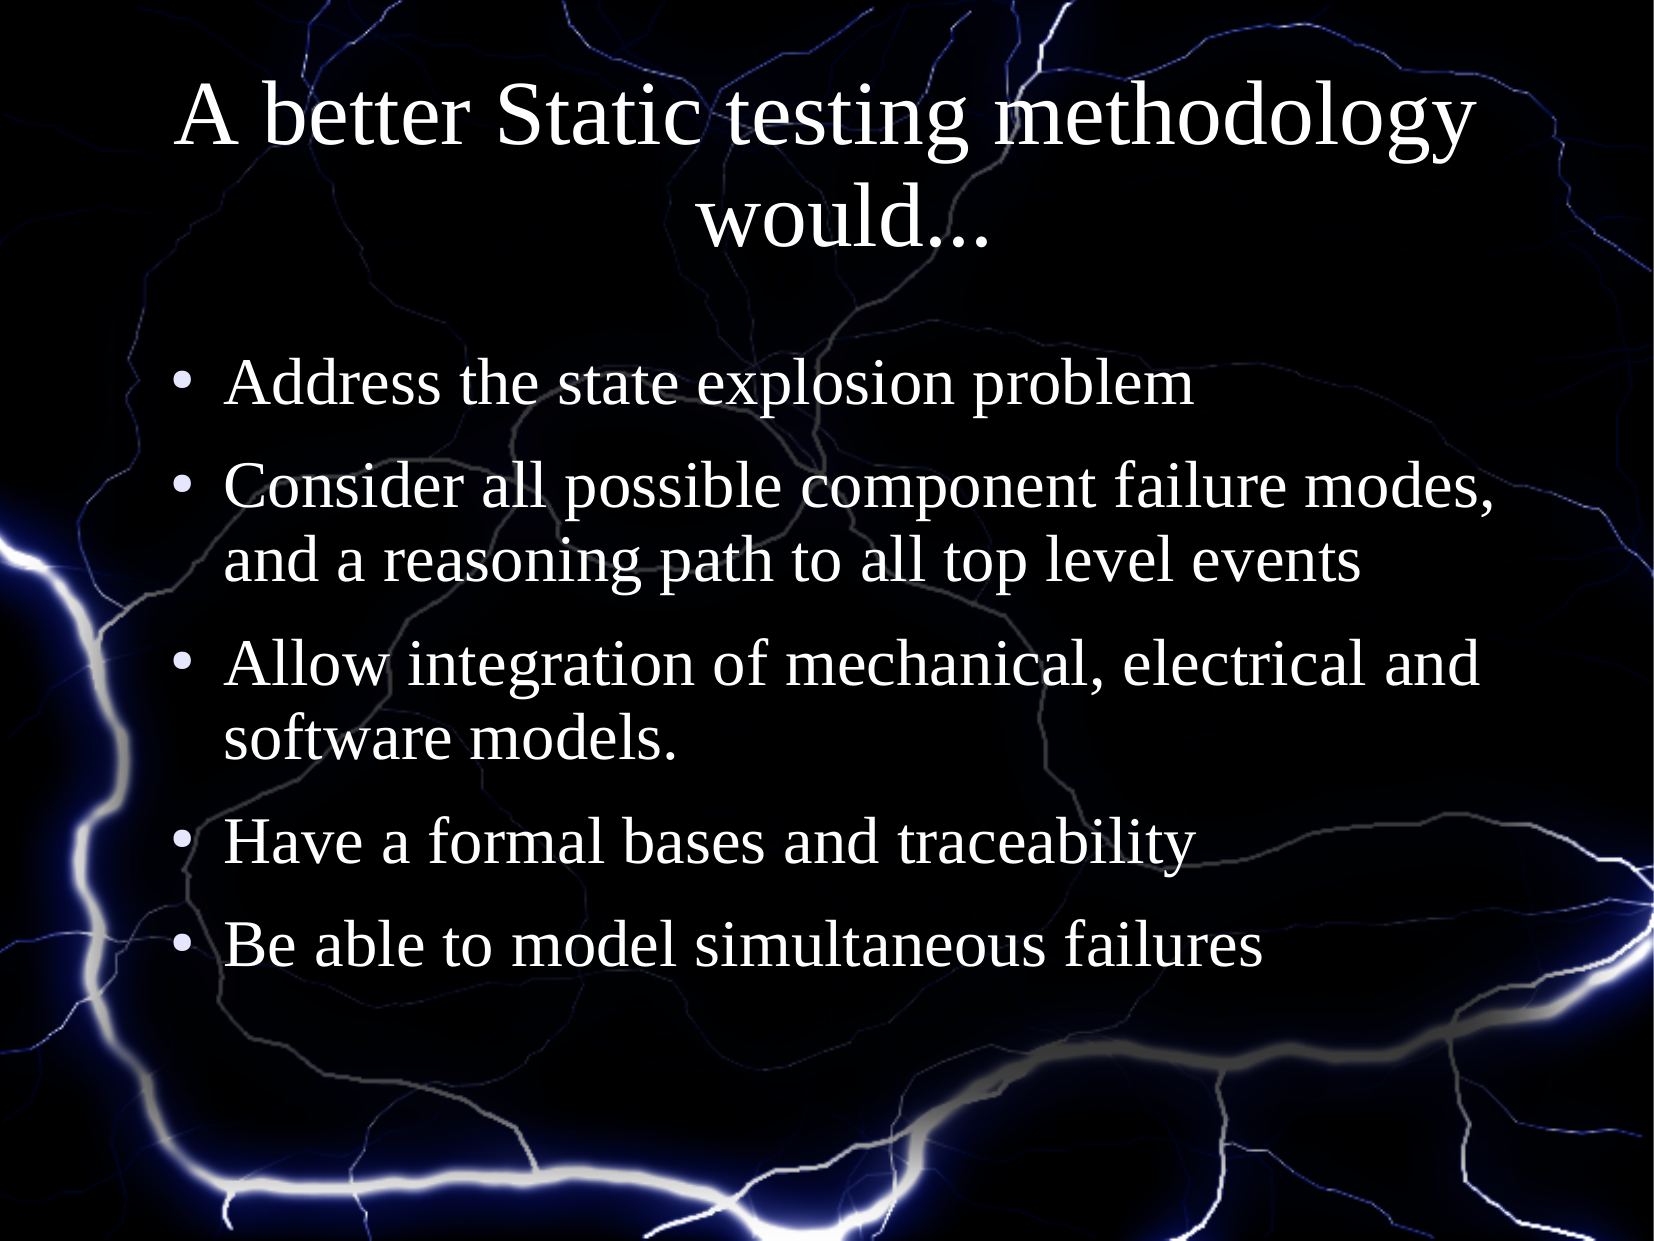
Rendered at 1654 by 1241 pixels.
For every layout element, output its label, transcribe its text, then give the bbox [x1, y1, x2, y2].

list Address the state explosion problem Consider all possible component failure modes, and a reasoning path to all top level events Allow integration of mechanical, electrical and software models. Have a formal bases and traceability Be able to model simultaneous failures [152, 344, 1534, 1127]
title A better Static testing methodology would... [82, 61, 1571, 269]
picture [0, 0, 1654, 1241]
